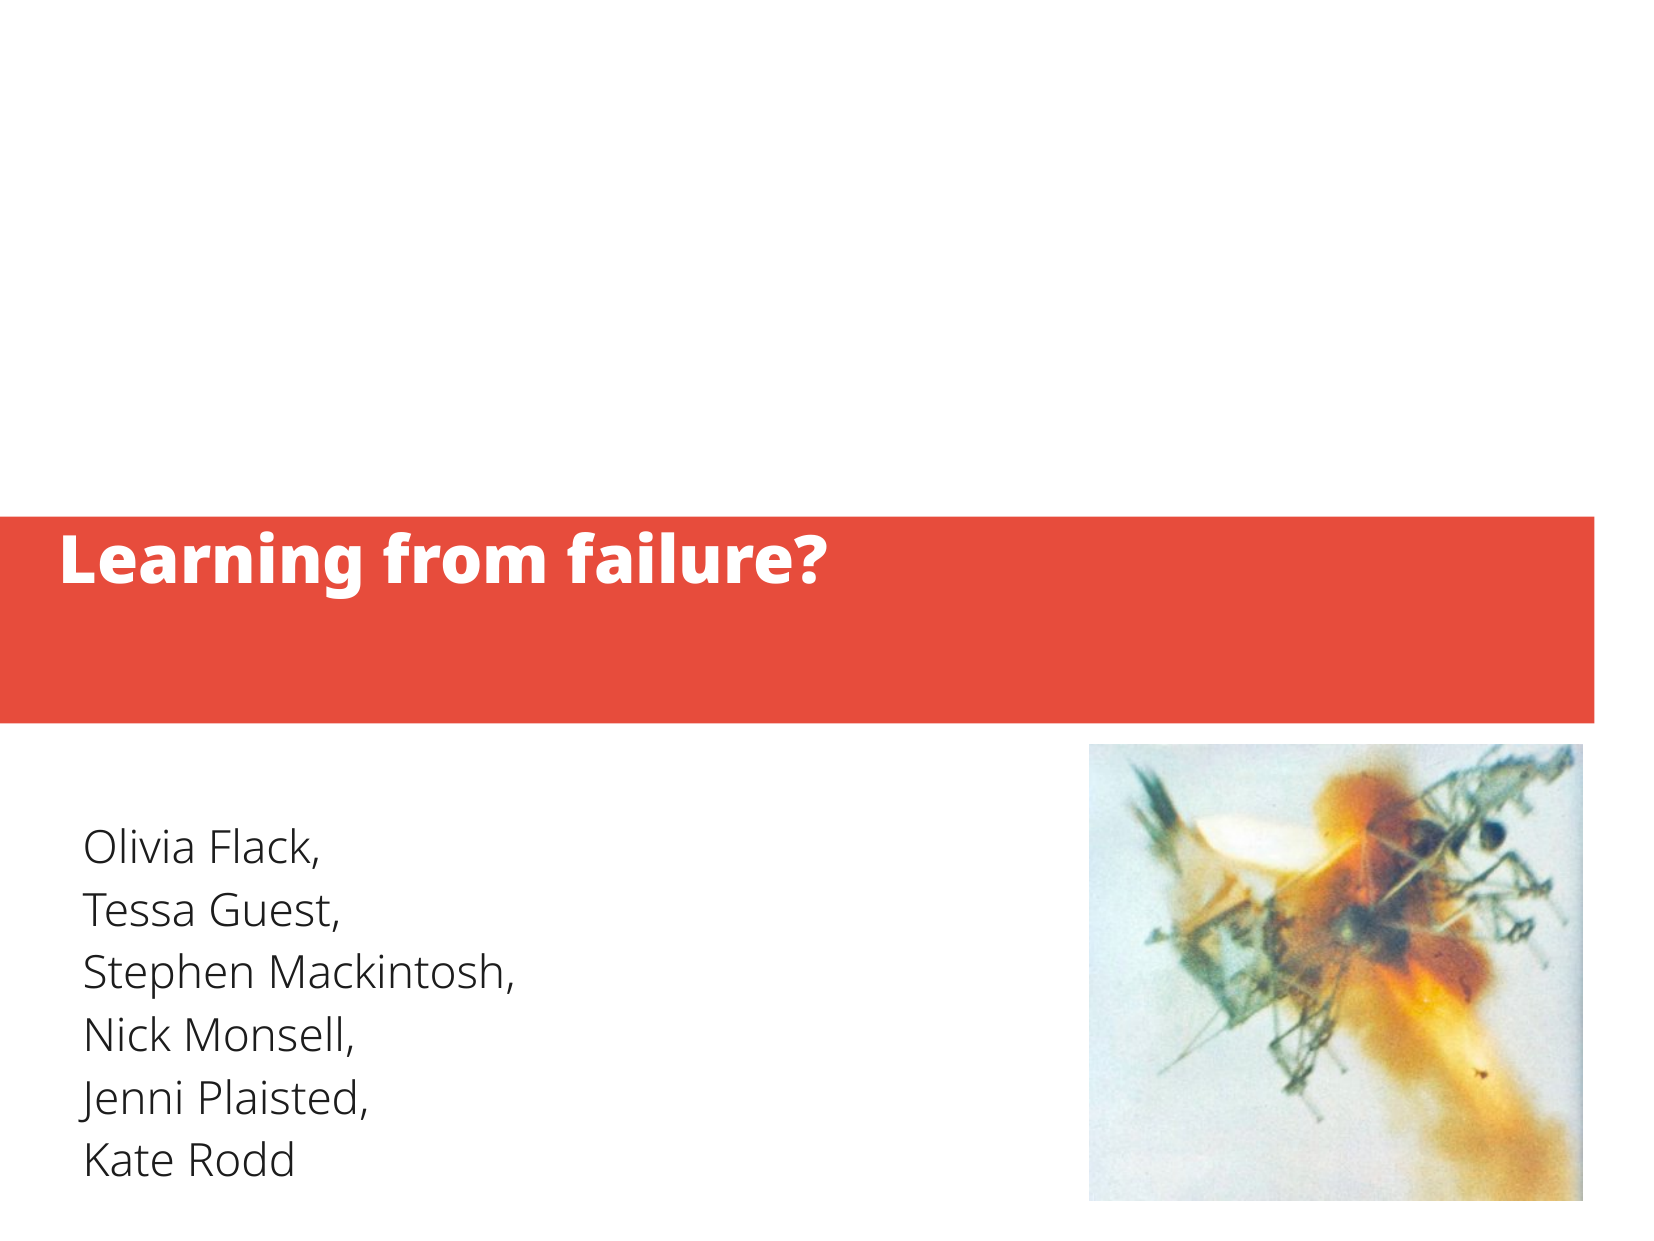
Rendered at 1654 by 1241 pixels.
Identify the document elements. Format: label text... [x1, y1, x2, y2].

title Learning from failure? [59, 546, 1595, 694]
picture [1089, 744, 1583, 1201]
subtitle Olivia Flack, Tessa Guest, Stephen Mackintosh, Nick Monsell, Jenni Plaisted, Kate Rodd [82, 814, 739, 1158]
